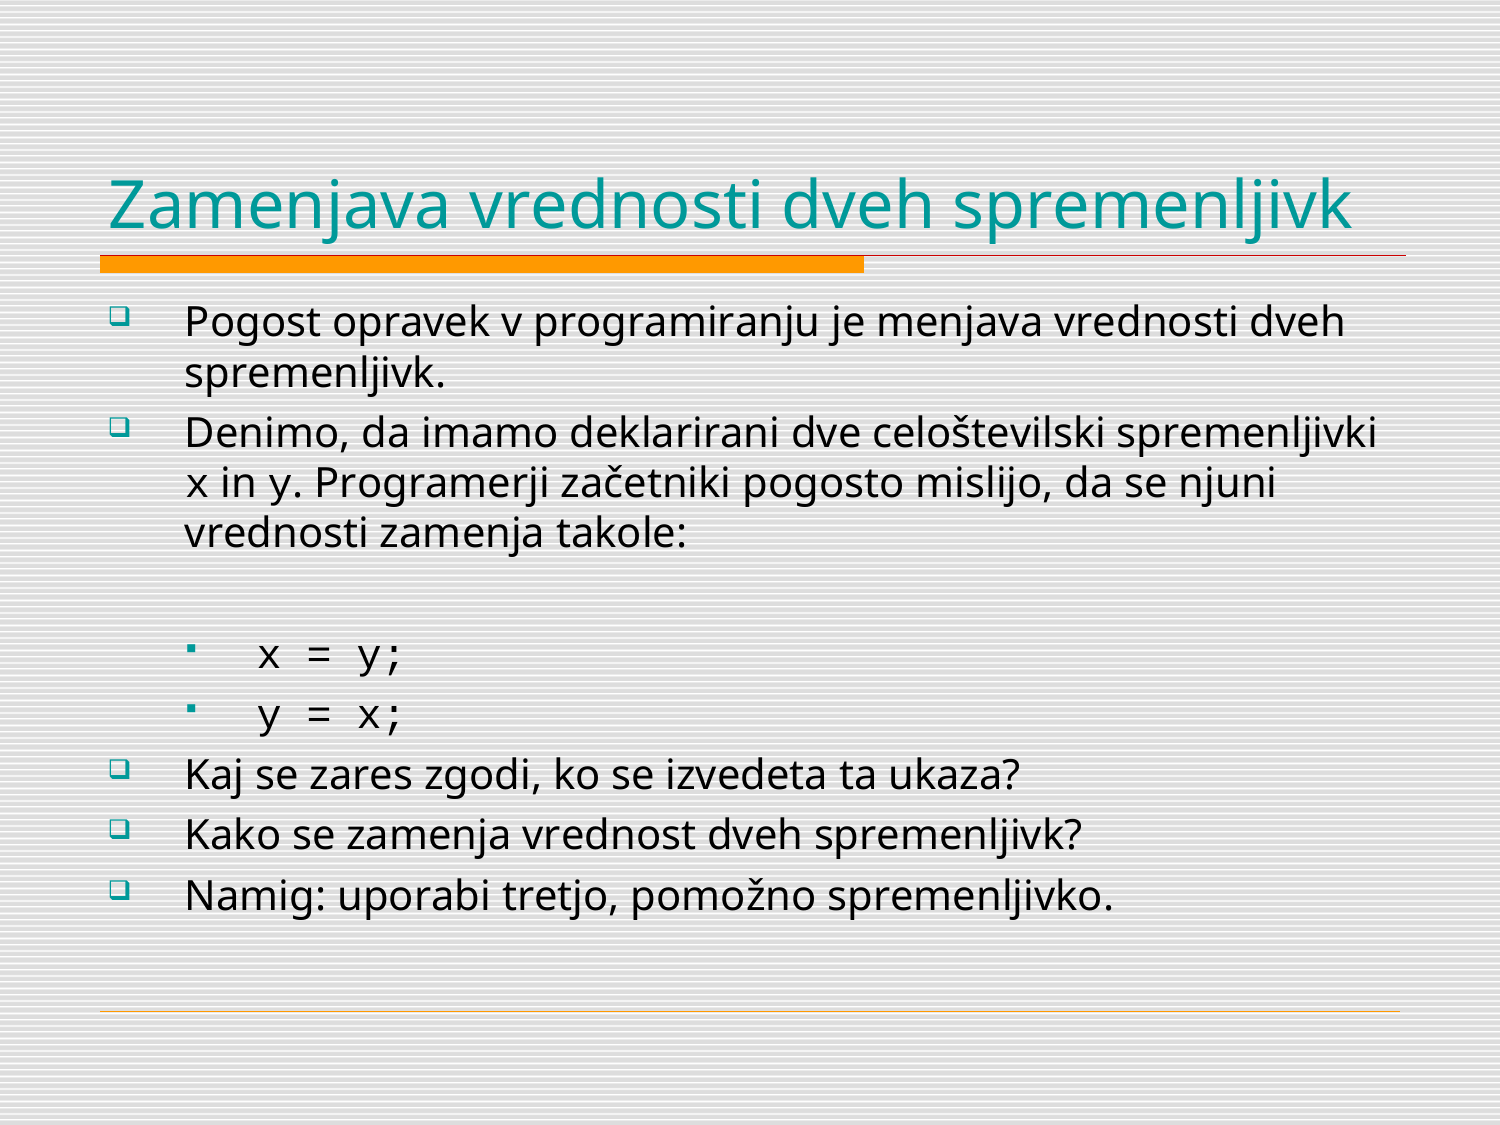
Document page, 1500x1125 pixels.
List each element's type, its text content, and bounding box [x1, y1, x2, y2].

list Pogost opravek v programiranju je menjava vrednosti dveh spremenljivk. Denimo, da imamo deklarirani dve celoštevilski spremenljivki x in y. Programerji začetniki pogosto mislijo, da se njuni vrednosti zamenja takole: x = y; y = x; Kaj se zares zgodi, ko se izvedeta ta ukaza? Kako se zamenja vrednost dveh spremenljivk? Namig: uporabi tretjo, pomožno spremenljivko. [92, 287, 1406, 988]
picture [0, 0, 1500, 1125]
title Zamenjava vrednosti dveh spremenljivk [94, 49, 1407, 250]
